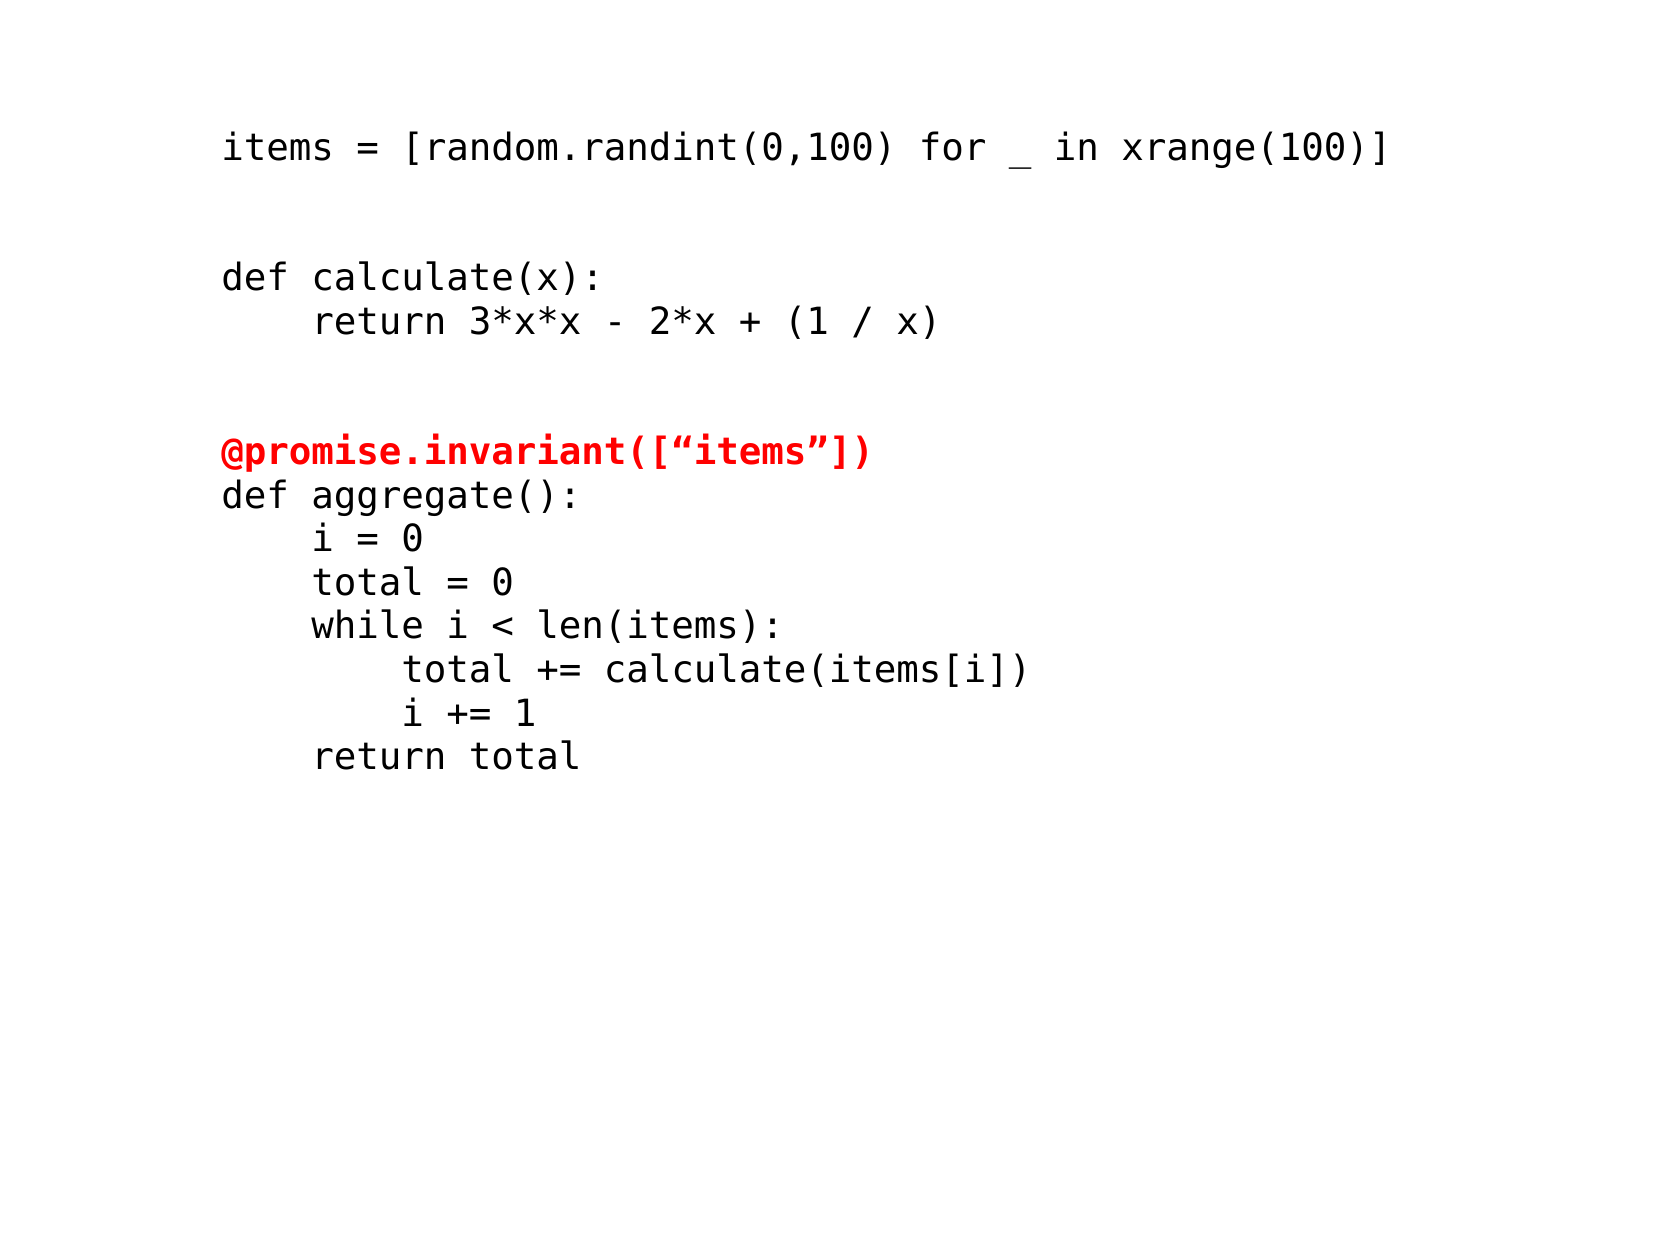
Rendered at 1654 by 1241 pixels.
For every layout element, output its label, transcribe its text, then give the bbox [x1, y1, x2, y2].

text_box items = [random.randint(0,100) for _ in xrange(100)] def calculate(x): return 3*x*x - 2*x + (1 / x) @promise.invariant([“items”]) def aggregate(): i = 0 total = 0 while i < len(items): total += calculate(items[i]) i += 1 return total [206, 118, 1477, 830]
